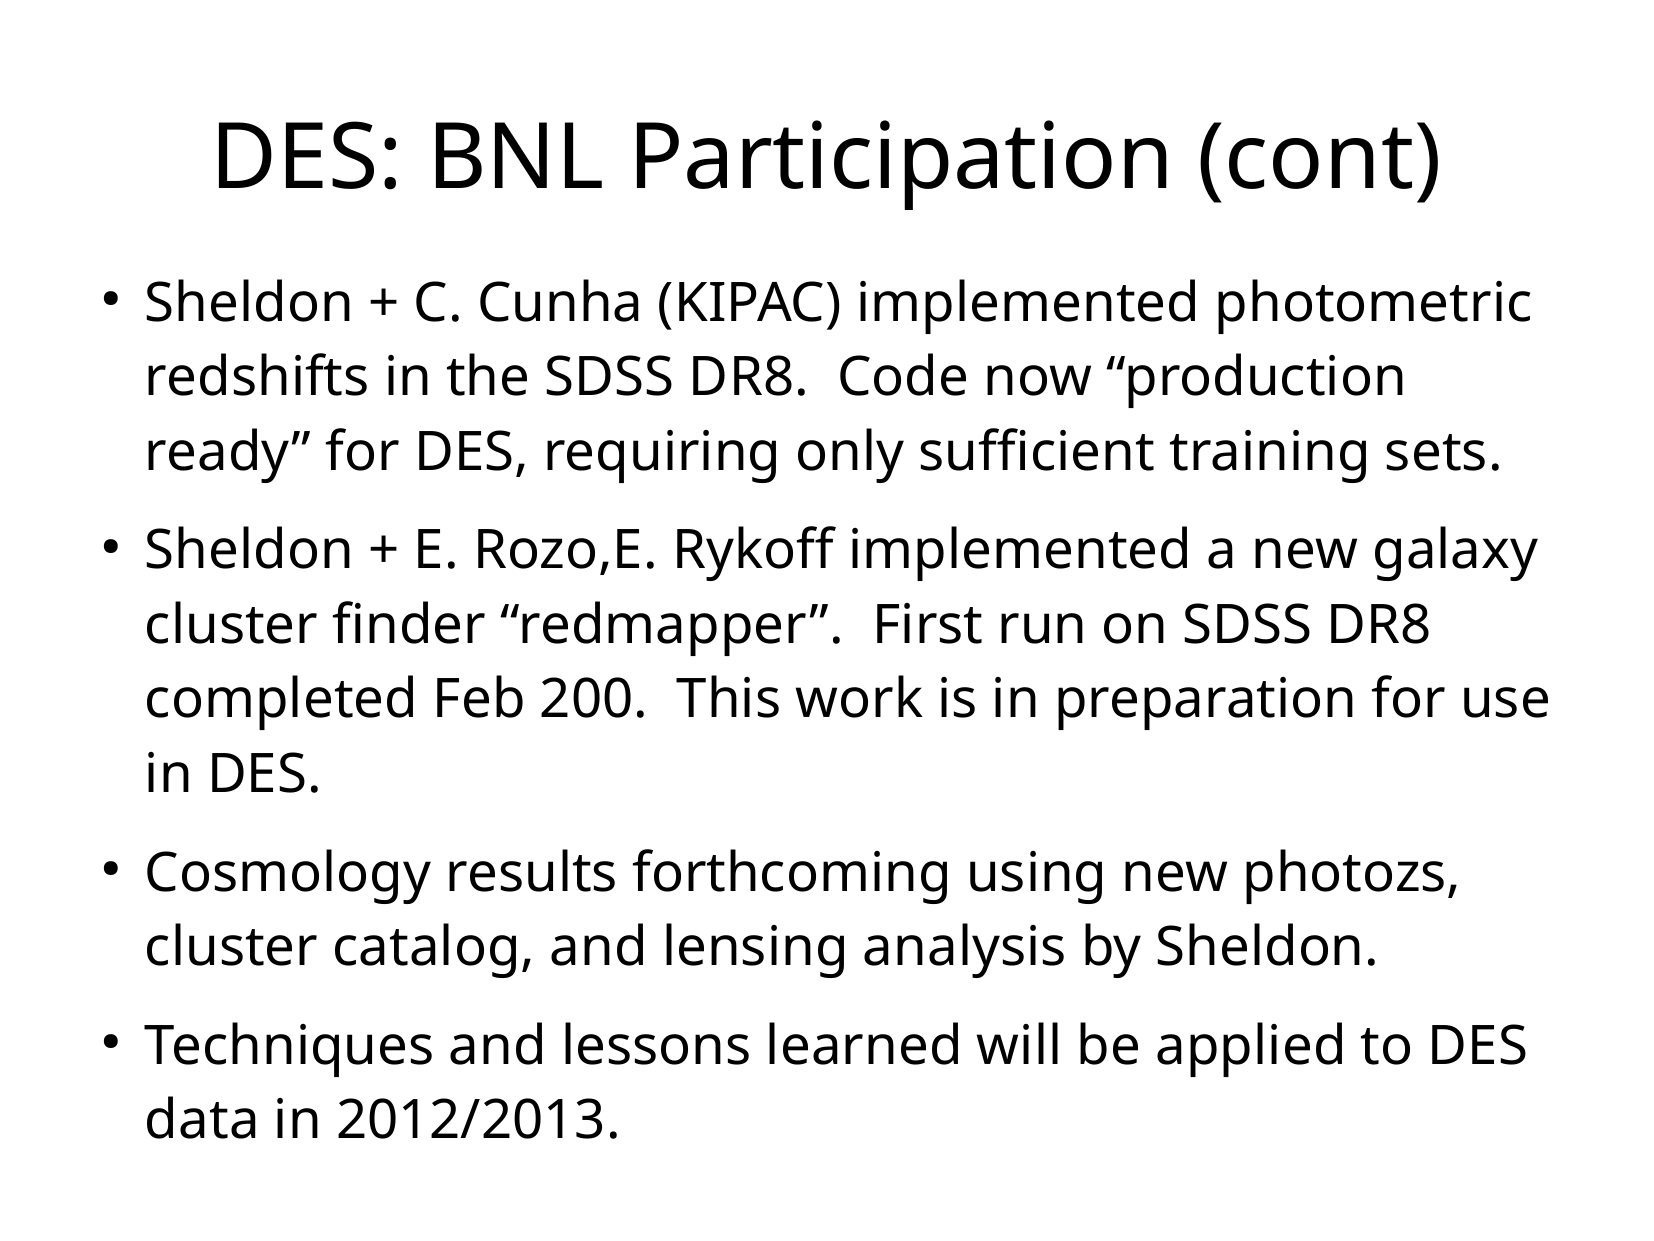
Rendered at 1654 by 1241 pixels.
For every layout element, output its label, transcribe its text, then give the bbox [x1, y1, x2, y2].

list Sheldon + C. Cunha (KIPAC) implemented photometric redshifts in the SDSS DR8. Code now “production ready” for DES, requiring only sufficient training sets. Sheldon + E. Rozo,E. Rykoff implemented a new galaxy cluster finder “redmapper”. First run on SDSS DR8 completed Feb 200. This work is in preparation for use in DES. Cosmology results forthcoming using new photozs, cluster catalog, and lensing analysis by Sheldon. Techniques and lessons learned will be applied to DES data in 2012/2013. [86, 262, 1576, 1163]
title DES: BNL Participation (cont) [82, 49, 1571, 257]
